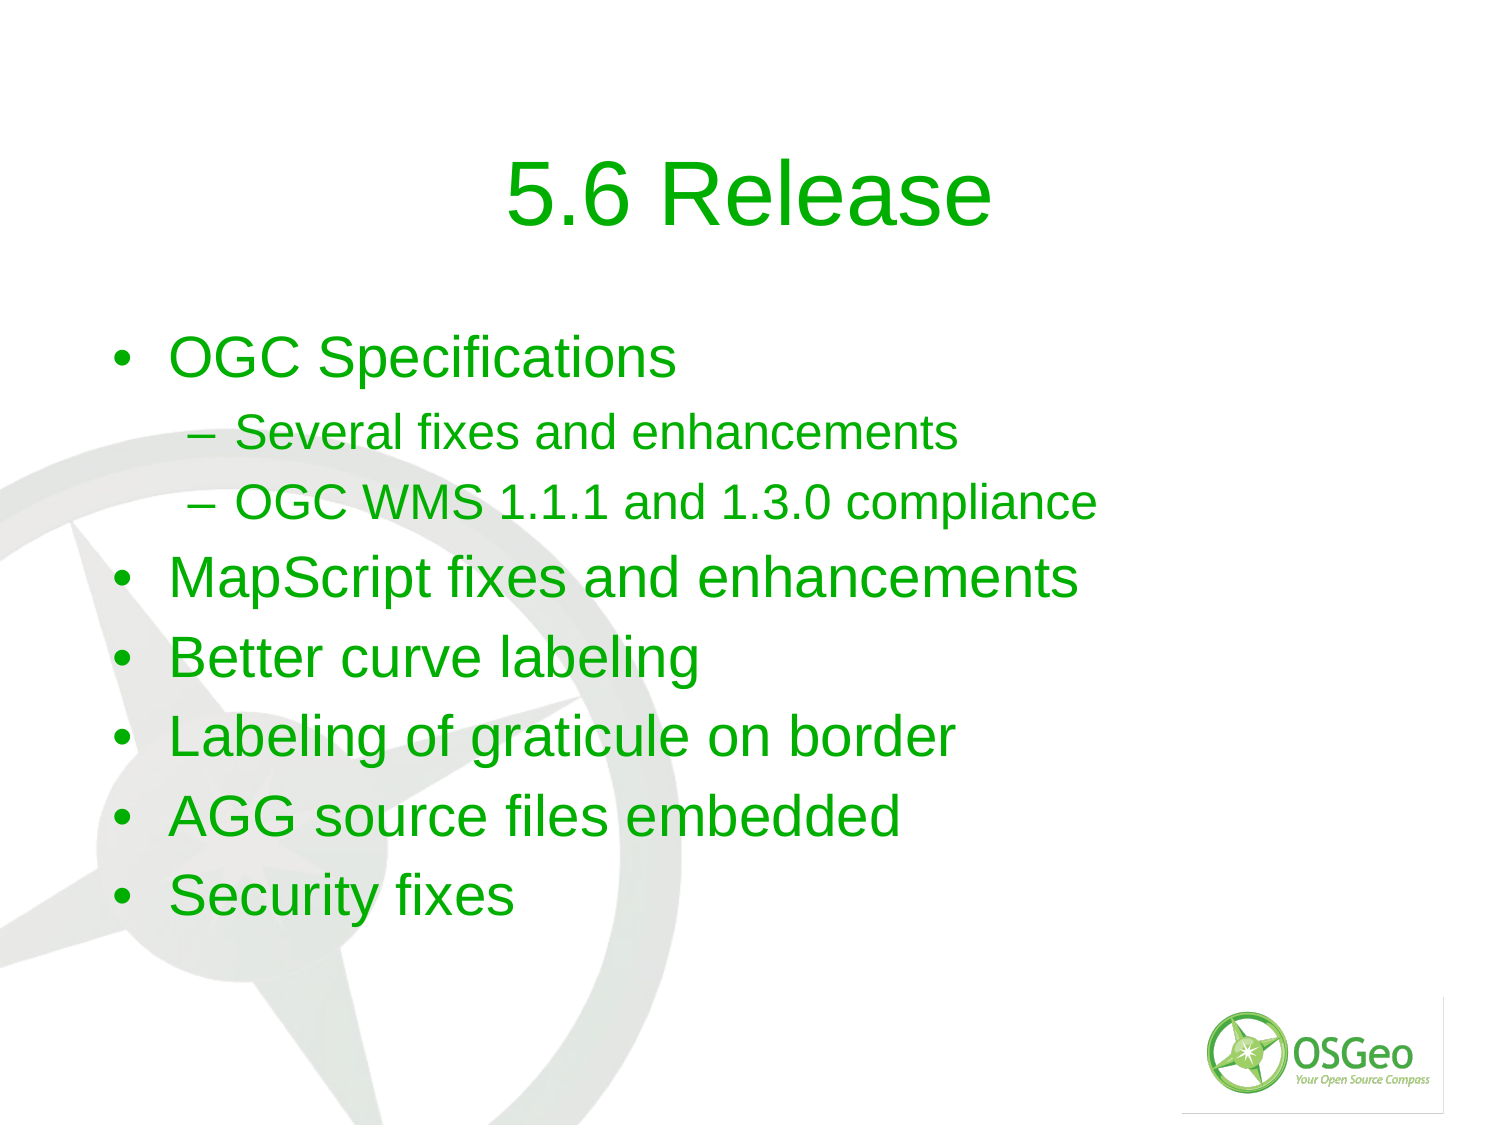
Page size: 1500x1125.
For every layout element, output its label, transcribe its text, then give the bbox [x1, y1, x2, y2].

title 5.6 Release [112, 83, 1388, 305]
picture [0, 413, 739, 1125]
picture [1181, 996, 1444, 1114]
list OGC Specifications Several fixes and enhancements OGC WMS 1.1.1 and 1.3.0 compliance MapScript fixes and enhancements Better curve labeling Labeling of graticule on border AGG source files embedded Security fixes [112, 324, 1388, 986]
